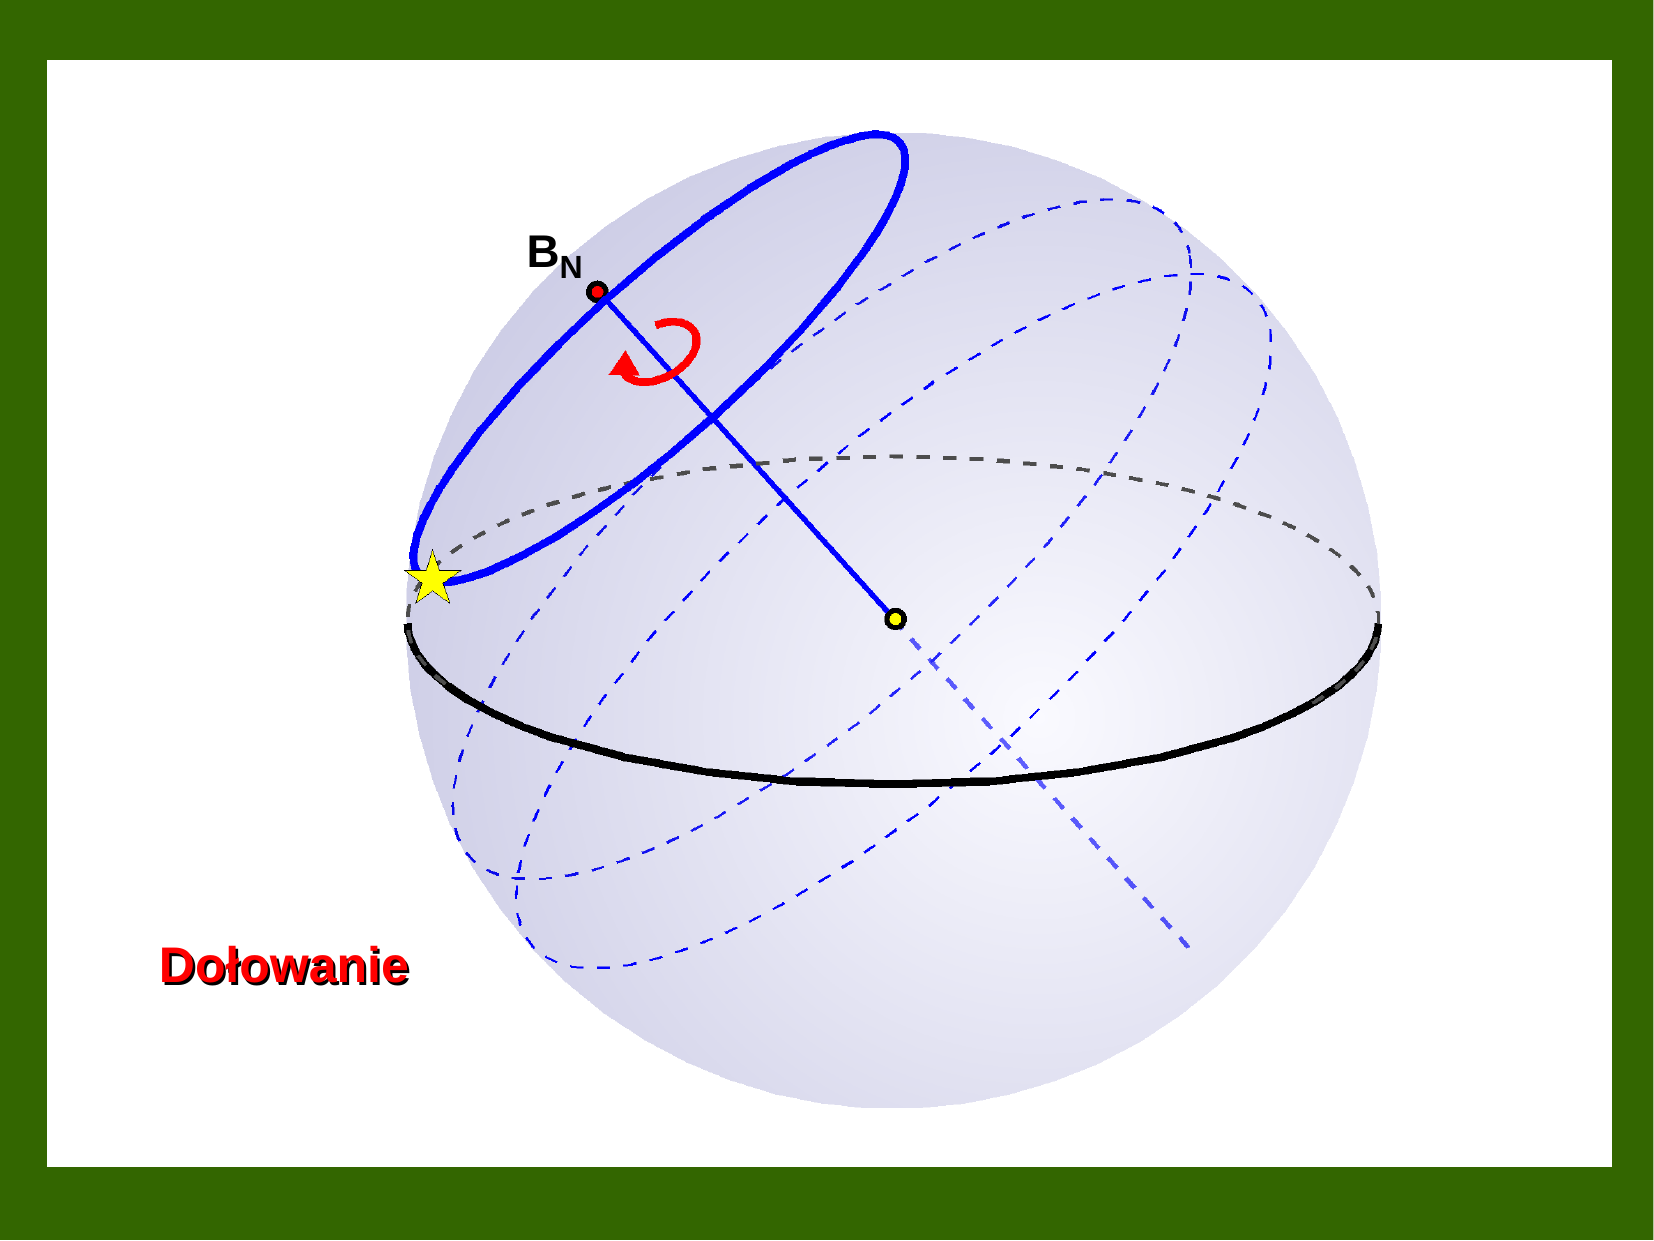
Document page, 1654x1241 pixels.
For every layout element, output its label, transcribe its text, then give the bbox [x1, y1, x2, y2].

text_box Dołowanie [144, 930, 425, 1001]
text_box BN [511, 218, 598, 293]
picture [47, 60, 1612, 1168]
